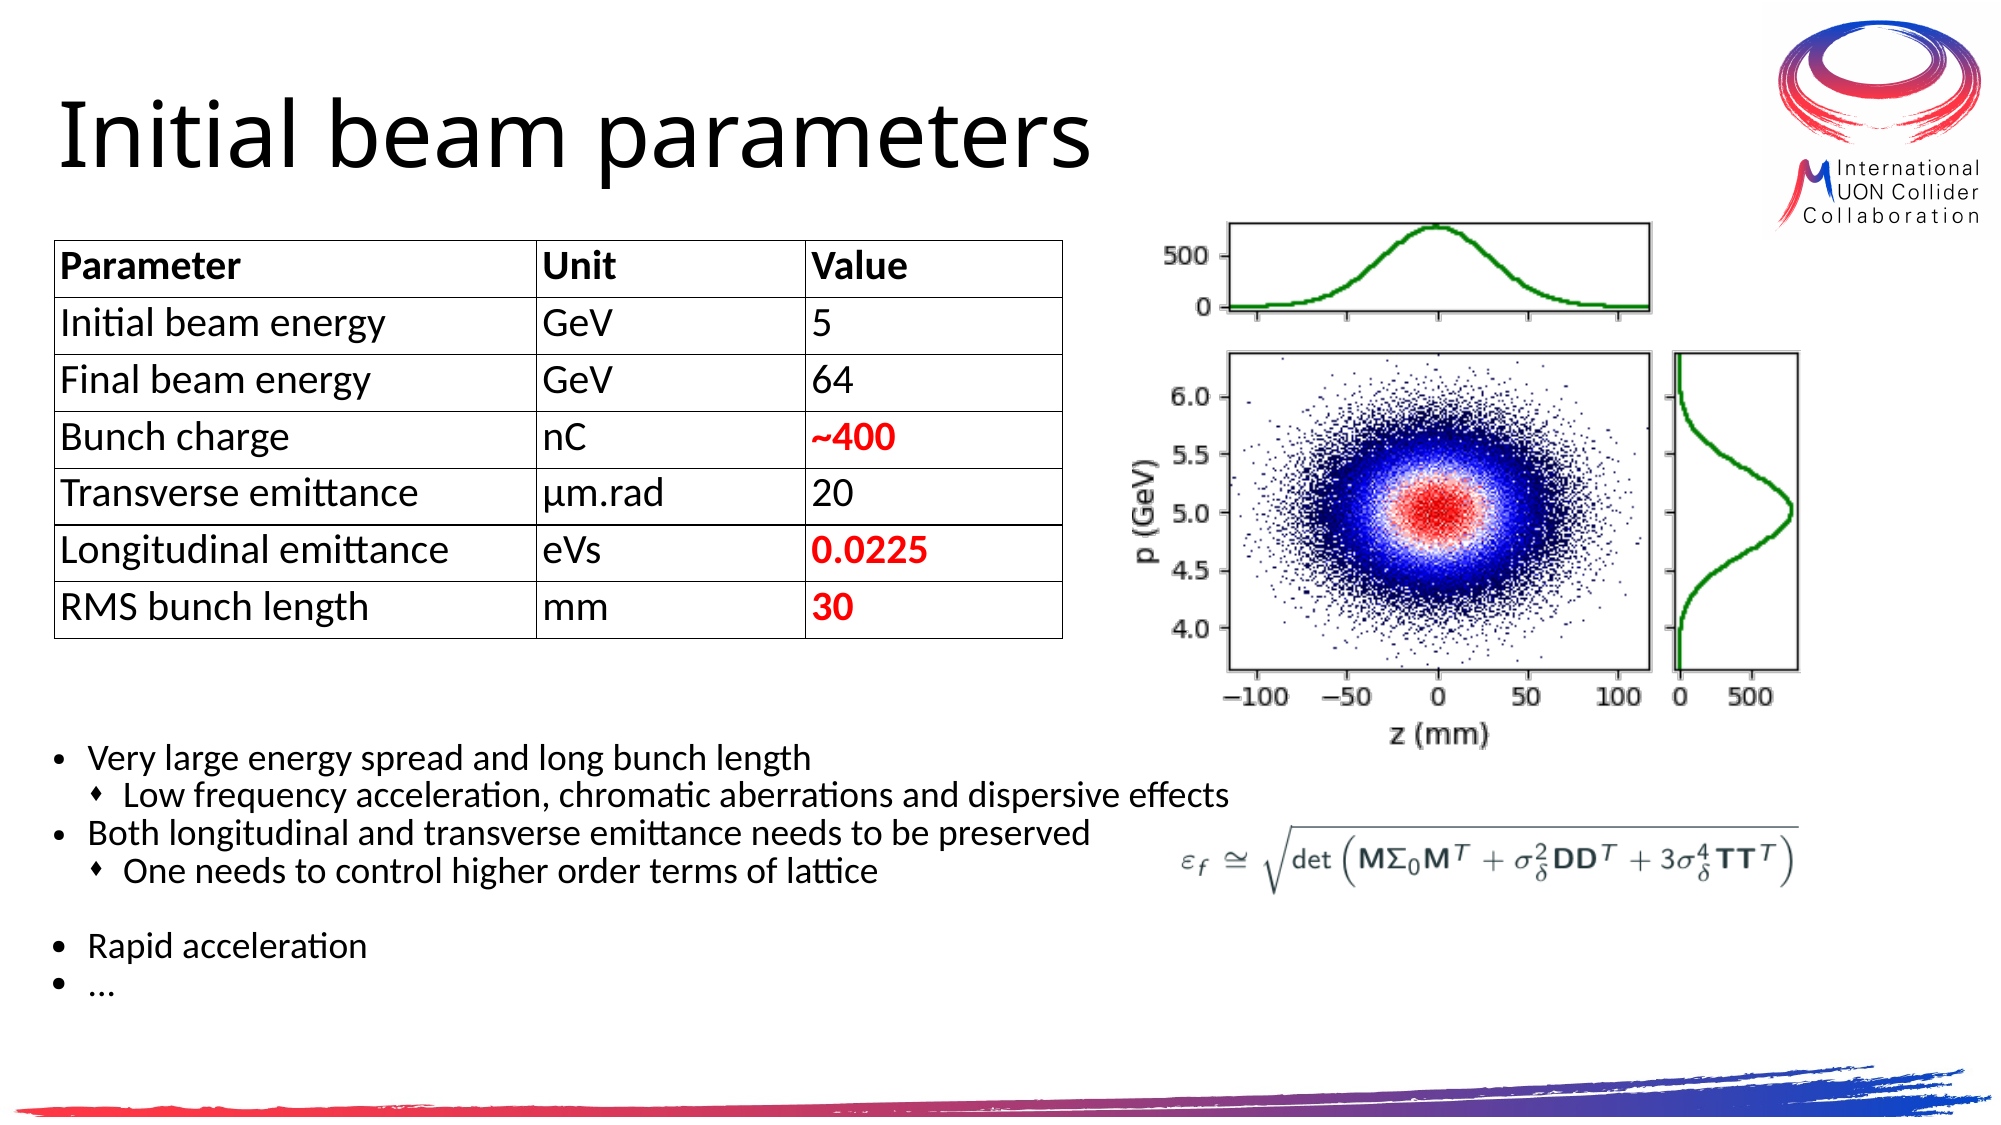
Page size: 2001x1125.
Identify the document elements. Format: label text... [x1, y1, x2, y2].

table_cell 20 [806, 469, 1062, 524]
picture [1132, 2, 2000, 734]
table_header Parameter [55, 241, 536, 297]
table_cell 0.0225 [806, 526, 1062, 581]
table_cell mm [537, 582, 805, 638]
table_cell Longitudinal emittance [55, 526, 536, 581]
title Initial beam parameters [43, 20, 1735, 255]
table_header Unit [537, 241, 805, 297]
table_cell 5 [806, 298, 1062, 354]
table_cell Transverse emittance [55, 469, 536, 524]
table_cell 64 [806, 355, 1062, 411]
table_cell μm.rad [537, 469, 805, 524]
picture [0, 1058, 2000, 1117]
table_cell 30 [806, 582, 1062, 638]
picture [1162, 824, 1859, 909]
table_cell Final beam energy [55, 355, 536, 411]
table_cell Initial beam energy [55, 298, 536, 354]
table_cell nC [537, 412, 805, 468]
table_cell eVs [537, 526, 805, 581]
table_header Value [806, 241, 1062, 297]
table_cell GeV [537, 298, 805, 354]
table_cell ~400 [806, 412, 1062, 468]
table_cell Bunch charge [55, 412, 536, 468]
table_cell RMS bunch length [55, 582, 536, 638]
table_cell GeV [537, 355, 805, 411]
text_box Very large energy spread and long bunch length Low frequency acceleration, chromatic aberrations and dispersive effects Both longitudinal and transverse emittance needs to be preserved One needs to control higher order terms of lattice Rapid acceleration ... [37, 734, 1801, 1014]
